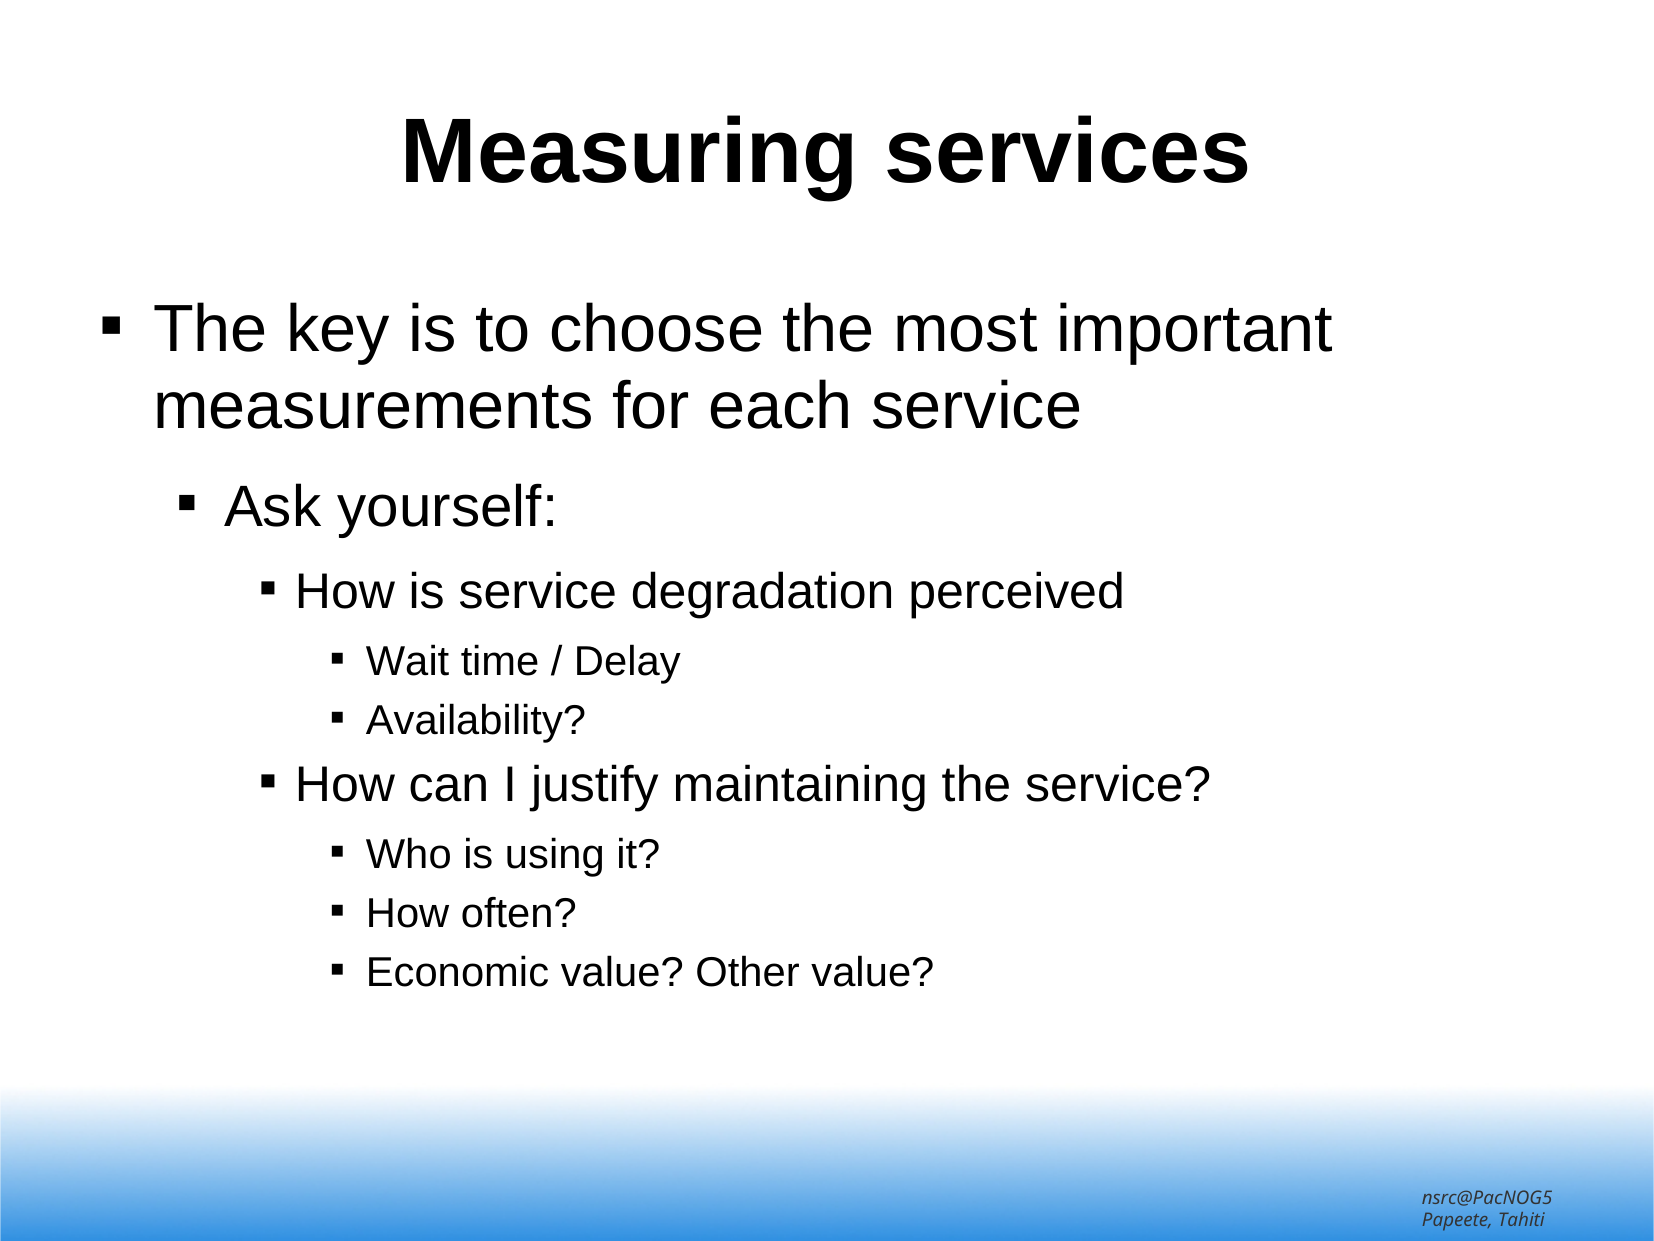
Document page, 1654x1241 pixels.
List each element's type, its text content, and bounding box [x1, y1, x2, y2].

title Measuring services [82, 56, 1571, 249]
list The key is to choose the most important measurements for each service Ask yourself: How is service degradation perceived Wait time / Delay Availability? How can I justify maintaining the service? Who is using it? How often? Economic value? Other value? [82, 290, 1571, 1094]
picture [0, 1083, 1654, 1241]
